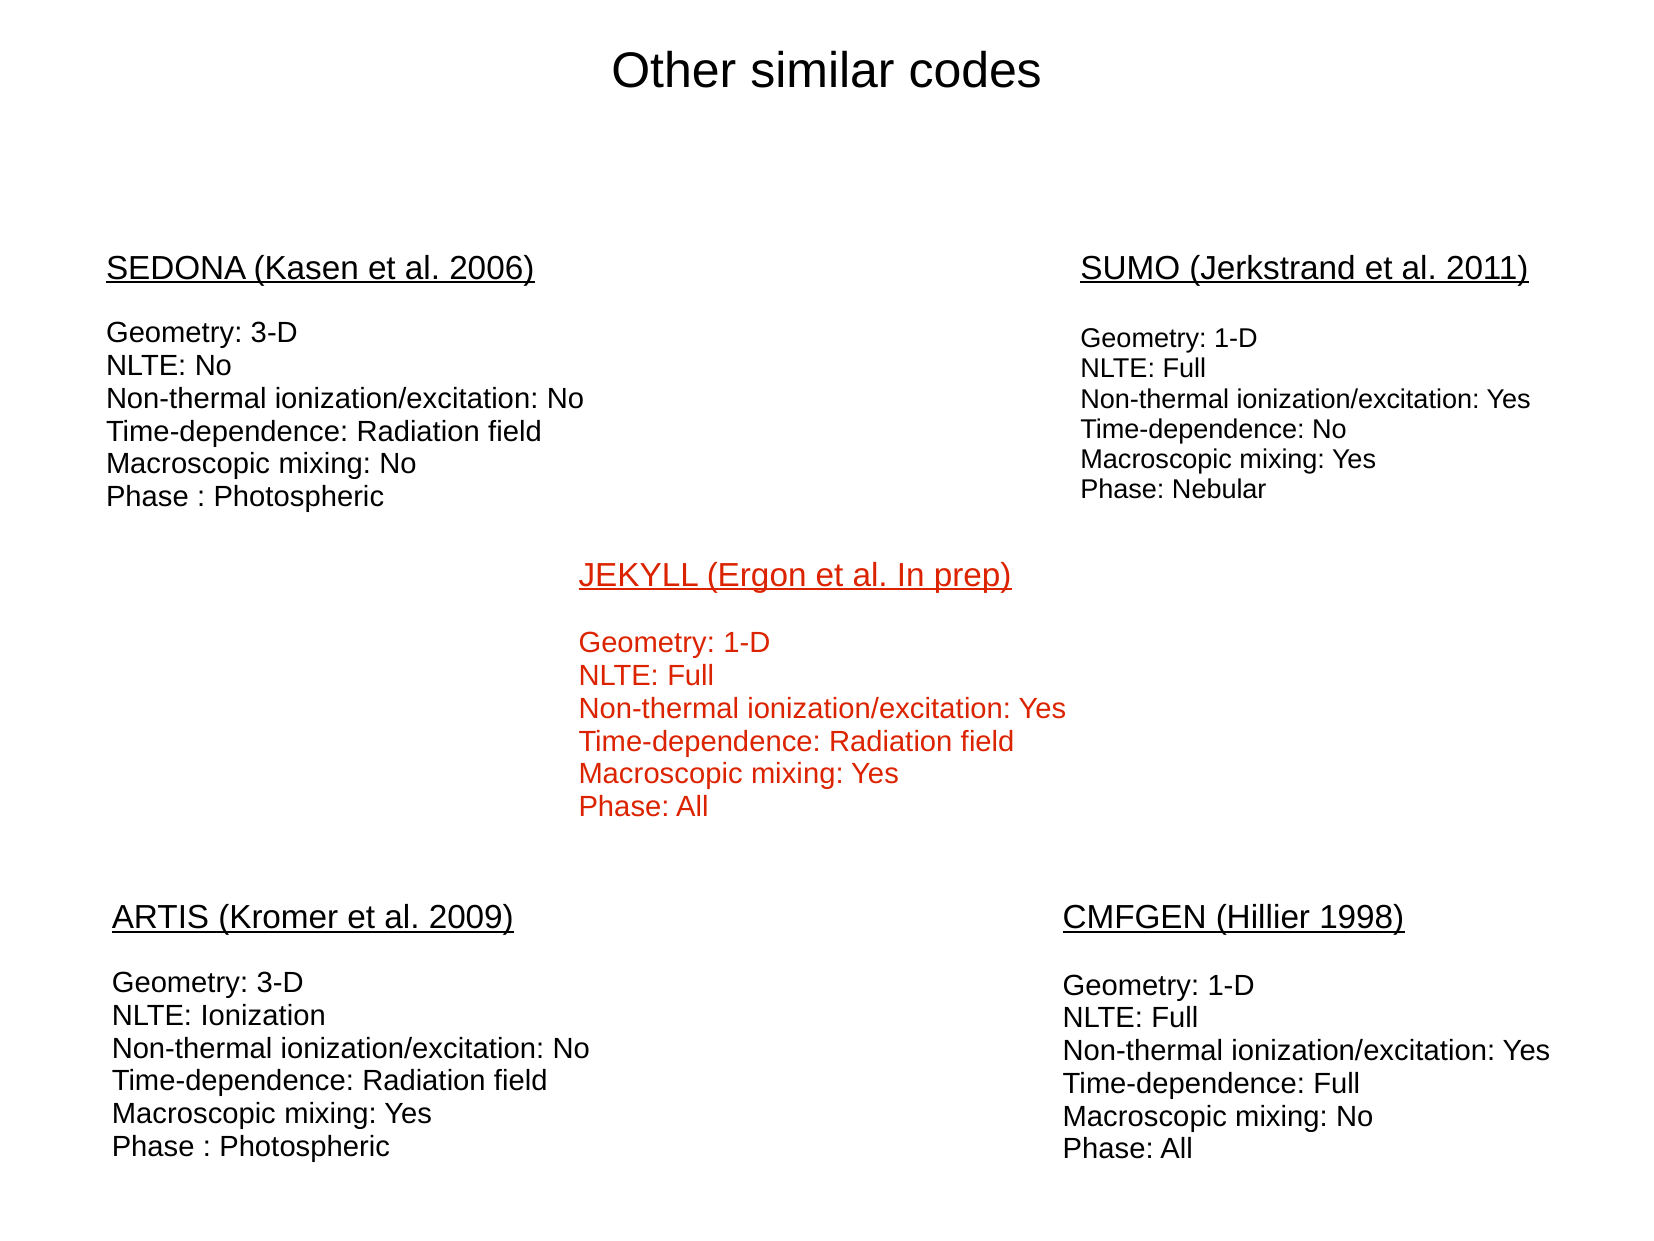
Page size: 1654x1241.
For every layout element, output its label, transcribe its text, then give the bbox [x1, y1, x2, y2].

text_box ARTIS (Kromer et al. 2009) Geometry: 3-D NLTE: Ionization Non-thermal ionization/excitation: No Time-dependence: Radiation field Macroscopic mixing: Yes Phase : Photospheric [97, 891, 606, 1171]
text_box CMFGEN (Hillier 1998) Geometry: 1-D NLTE: Full Non-thermal ionization/excitation: Yes Time-dependence: Full Macroscopic mixing: No Phase: All [1047, 891, 1567, 1173]
text_box Other similar codes [596, 35, 1057, 106]
text_box SEDONA (Kasen et al. 2006) Geometry: 3-D NLTE: No Non-thermal ionization/excitation: No Time-dependence: Radiation field Macroscopic mixing: No Phase : Photospheric [91, 241, 601, 521]
text_box JEKYLL (Ergon et al. In prep) Geometry: 1-D NLTE: Full Non-thermal ionization/excitation: Yes Time-dependence: Radiation field Macroscopic mixing: Yes Phase: All [563, 548, 1083, 831]
text_box SUMO (Jerkstrand et al. 2011) Geometry: 1-D NLTE: Full Non-thermal ionization/excitation: Yes Time-dependence: No Macroscopic mixing: Yes Phase: Nebular [1065, 241, 1553, 513]
